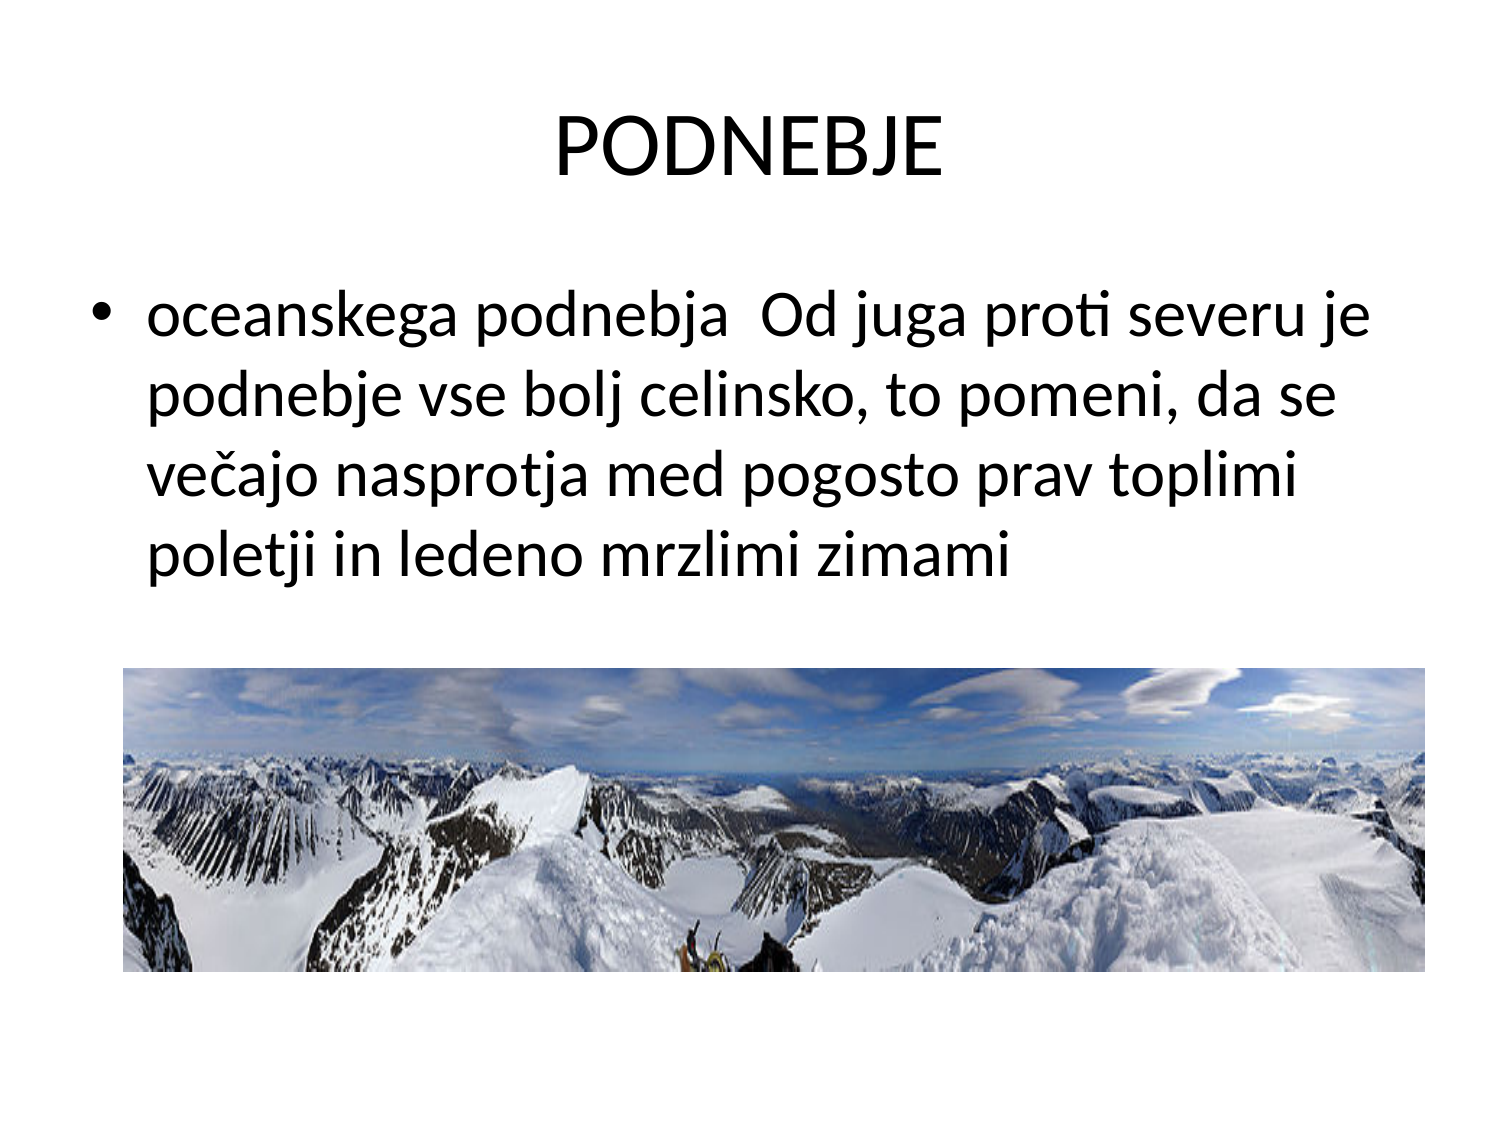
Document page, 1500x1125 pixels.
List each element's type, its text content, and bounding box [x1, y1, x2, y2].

list oceanskega podnebja Od juga proti severu je podnebje vse bolj celinsko, to pomeni, da se večajo nasprotja med pogosto prav toplimi poletji in ledeno mrzlimi zimami [75, 262, 1425, 1005]
title PODNEBJE [75, 45, 1425, 233]
picture [123, 668, 1425, 972]
